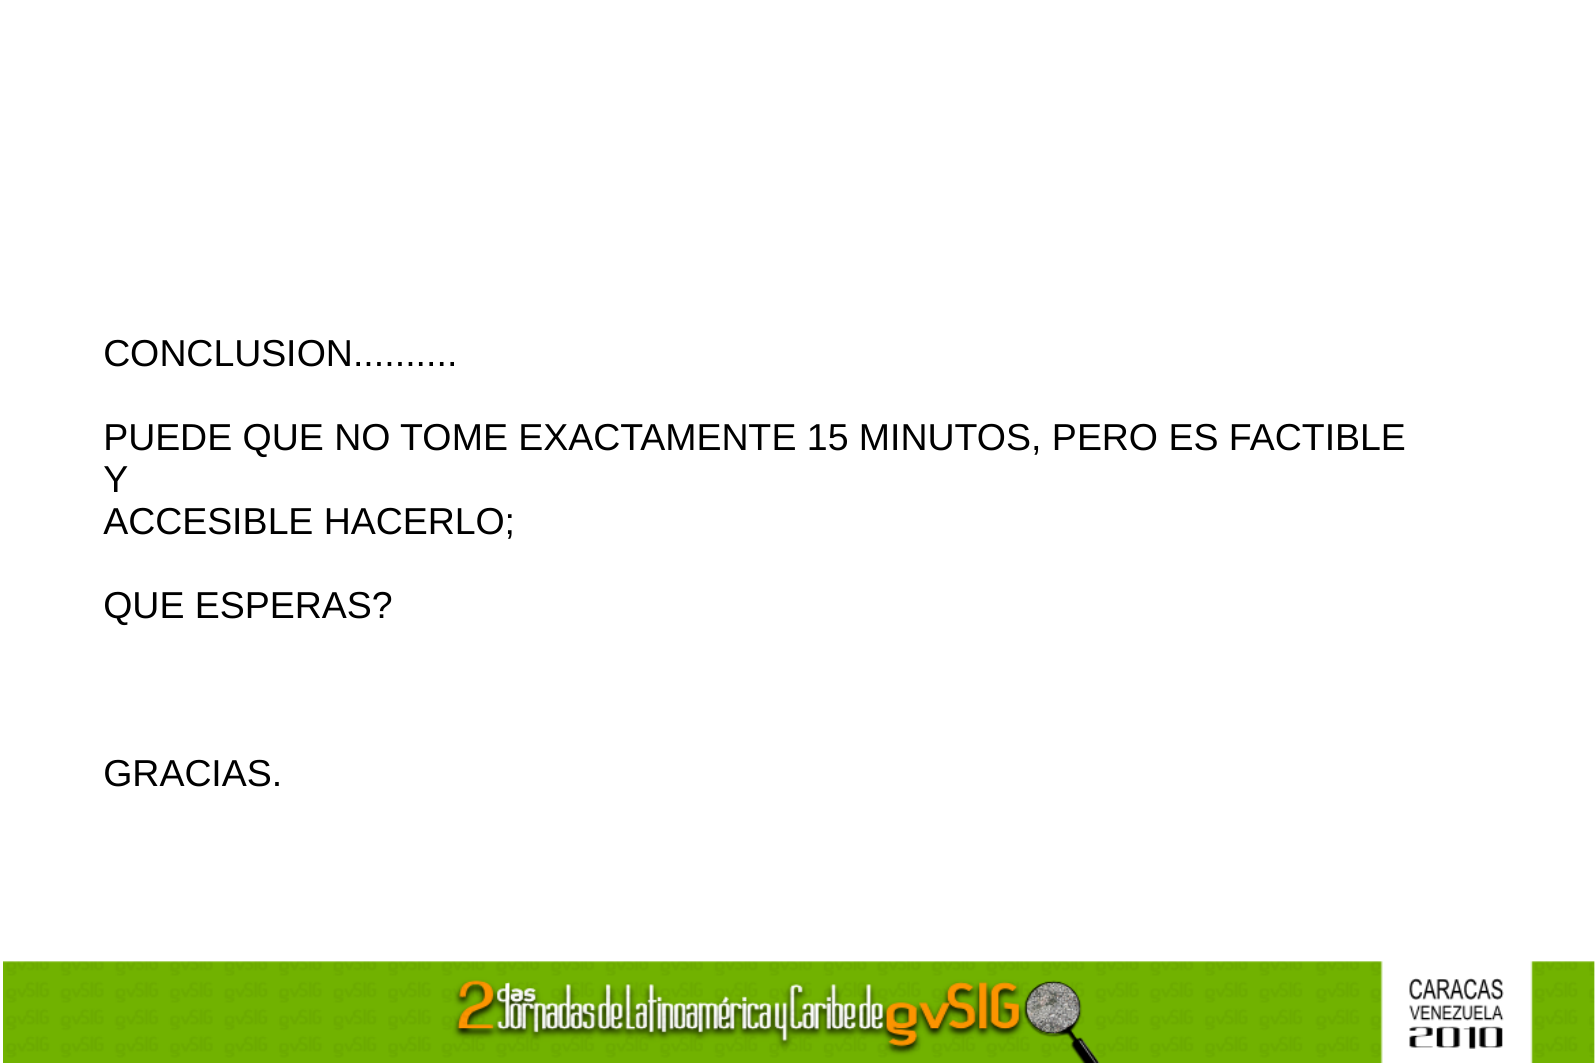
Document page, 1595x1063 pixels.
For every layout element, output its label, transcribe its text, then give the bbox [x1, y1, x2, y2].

picture [3, 0, 1595, 1063]
text_box CONCLUSION.......... PUEDE QUE NO TOME EXACTAMENTE 15 MINUTOS, PERO ES FACTIBLE Y ACCESIBLE HACERLO; QUE ESPERAS? GRACIAS. [88, 324, 1453, 944]
